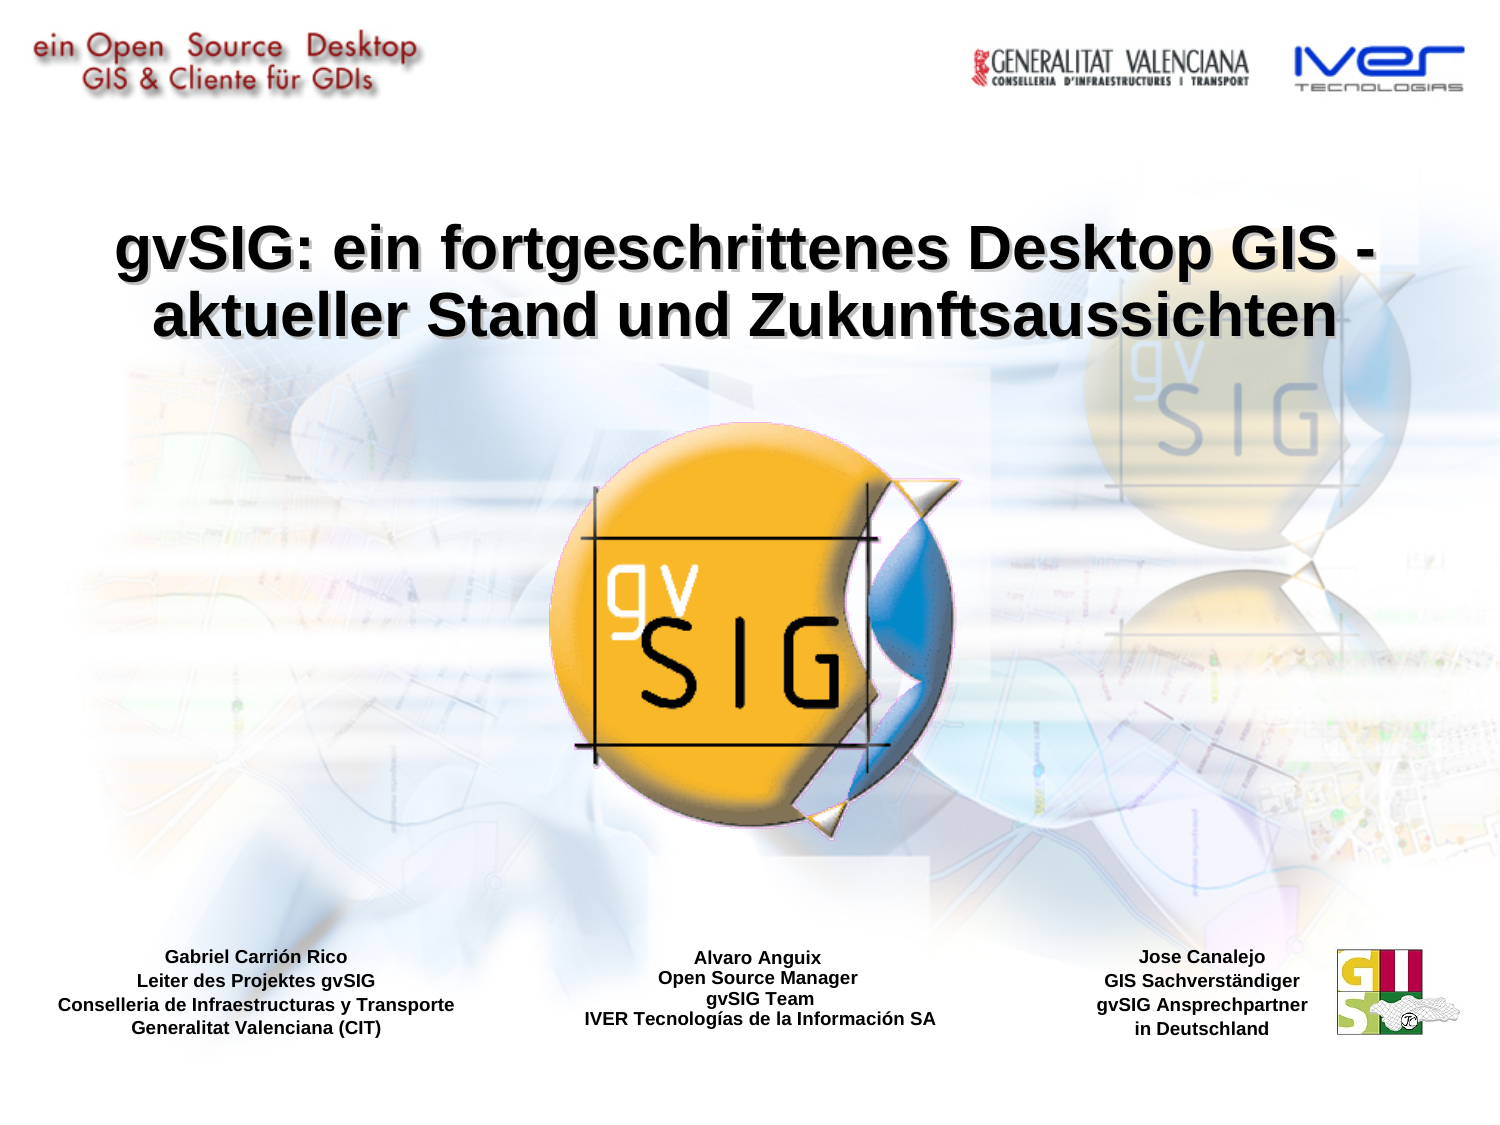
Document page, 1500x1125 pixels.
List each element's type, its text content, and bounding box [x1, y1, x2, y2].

text_box Alvaro Anguix Open Source Manager gvSIG Team IVER Tecnologías de la Información SA [553, 941, 968, 1045]
text_box Jose Canalejo GIS Sachverständiger gvSIG Ansprechpartner in Deutschland [1031, 938, 1373, 1052]
picture [0, 5, 1500, 1125]
text_box Gabriel Carrión Rico Leiter des Projektes gvSIG Conselleria de Infraestructuras y Transporte Generalitat Valenciana (CIT) [41, 938, 471, 1051]
text_box gvSIG: ein fortgeschrittenes Desktop GIS - aktueller Stand und Zukunftsaussichten [52, 208, 1441, 385]
